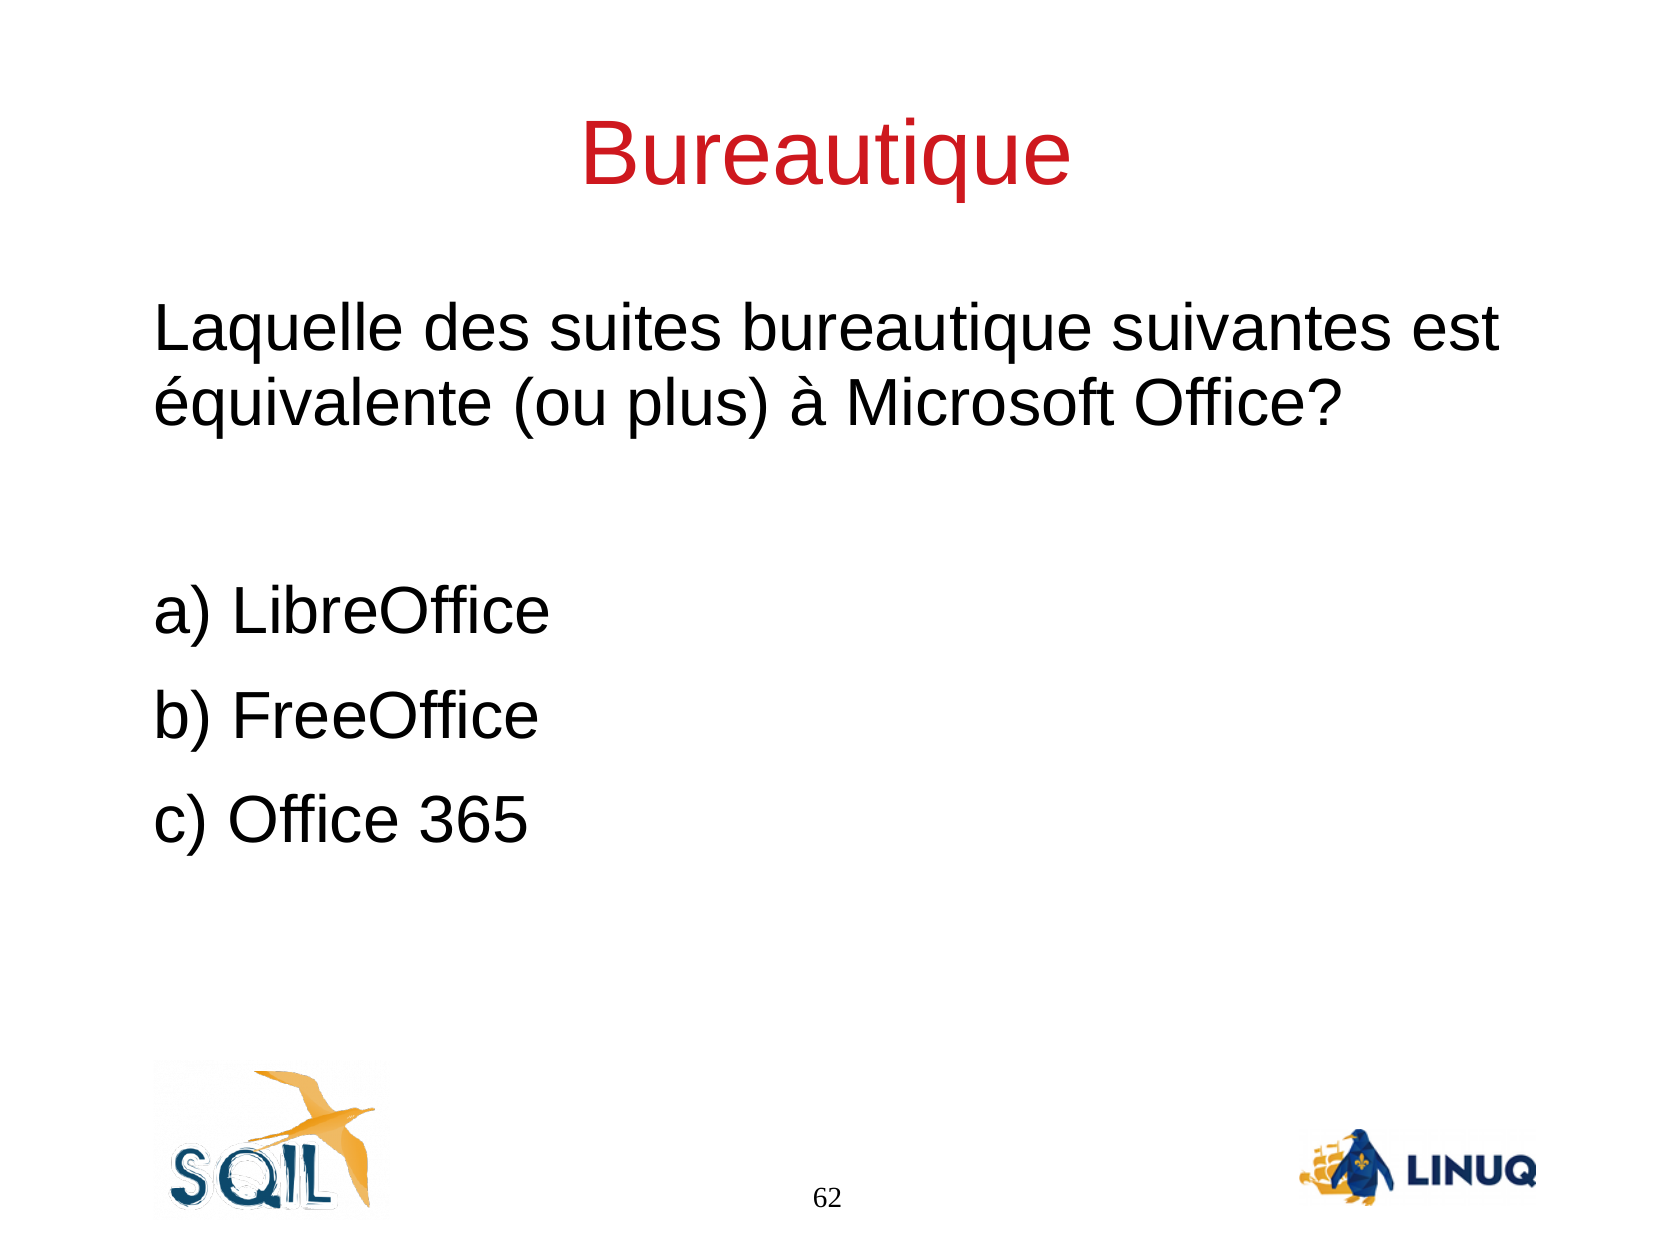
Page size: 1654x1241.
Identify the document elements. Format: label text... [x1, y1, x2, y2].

picture [153, 1060, 390, 1220]
list Laquelle des suites bureautique suivantes est équivalente (ou plus) à Microsoft Office? a) LibreOffice b) FreeOffice c) Office 365 [82, 290, 1571, 1010]
title Bureautique [82, 49, 1571, 257]
picture [1299, 1129, 1536, 1206]
